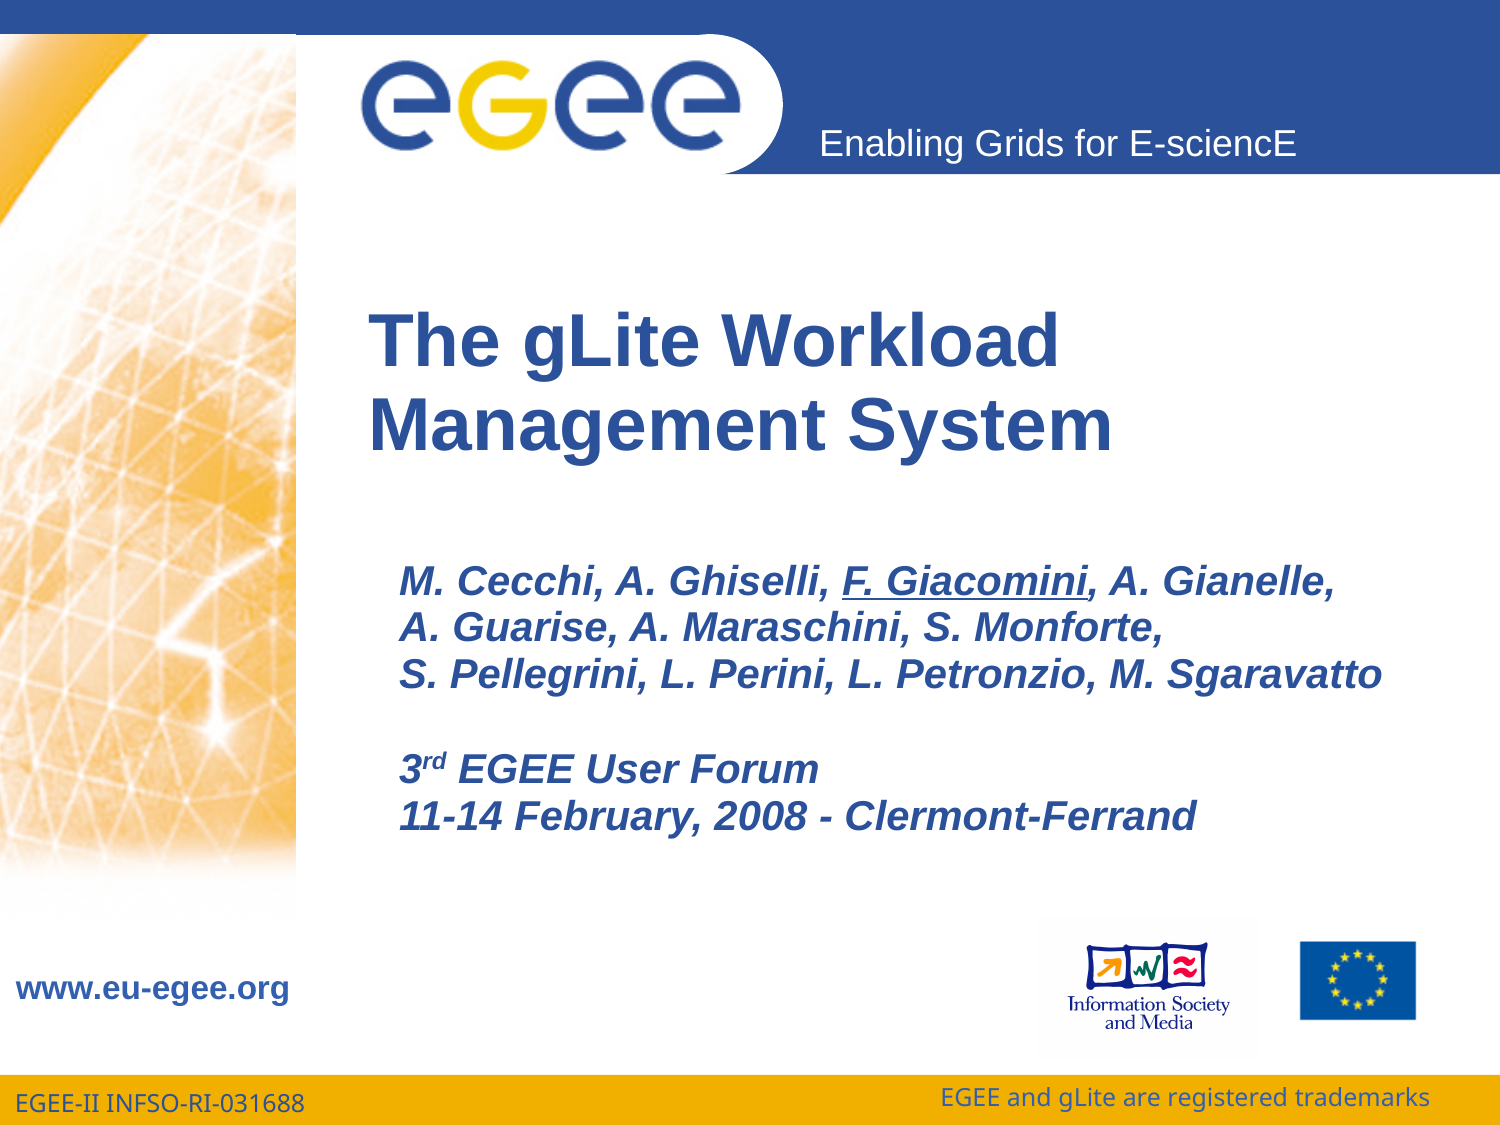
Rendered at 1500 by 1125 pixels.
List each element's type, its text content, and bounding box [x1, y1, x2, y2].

picture [0, 34, 296, 921]
picture [355, 56, 748, 154]
subtitle M. Cecchi, A. Ghiselli, F. Giacomini, A. Gianelle, A. Guarise, A. Maraschini, S. Monforte, S. Pellegrini, L. Perini, L. Petronzio, M. Sgaravatto 3rd EGEE User Forum 11-14 February, 2008 - Clermont-Ferrand [354, 549, 1424, 939]
title The gLite Workload Management System [353, 290, 1423, 533]
picture [1038, 939, 1258, 1059]
picture [1291, 939, 1424, 1028]
